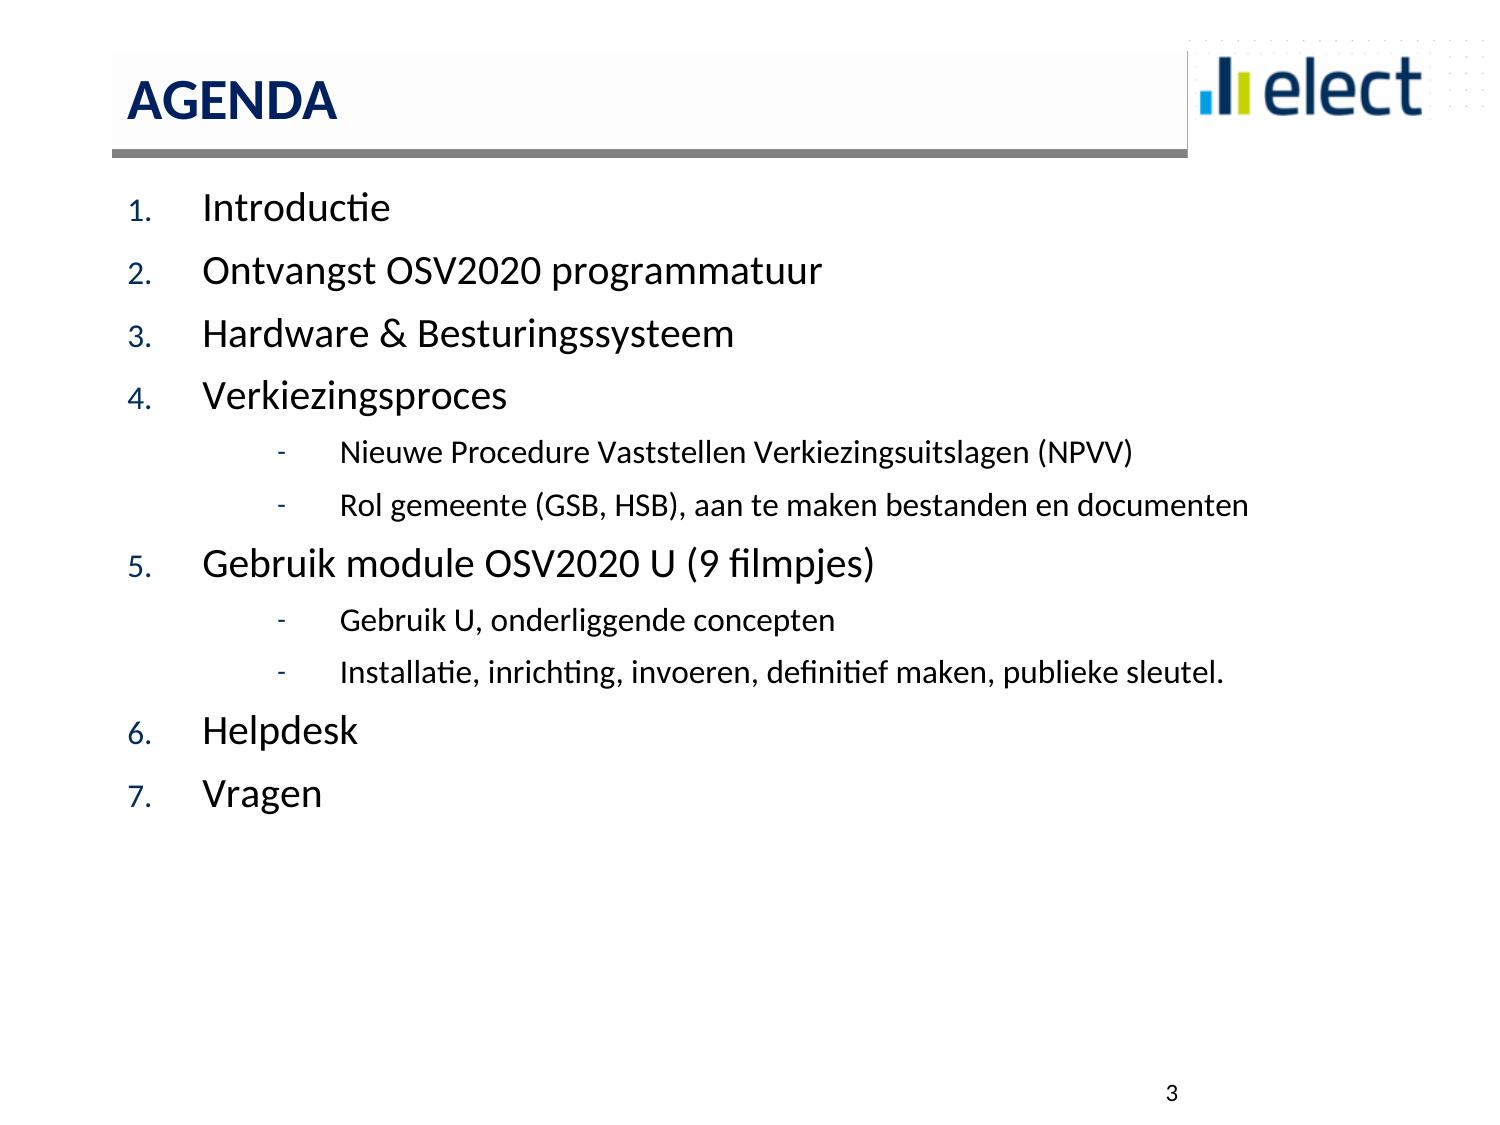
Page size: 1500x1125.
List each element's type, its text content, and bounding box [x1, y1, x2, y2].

text_box AGENDA [112, 42, 1188, 150]
title Agenda: [1188, 54, 1307, 118]
text_box [1150, 1068, 1464, 1125]
list Introductie Ontvangst OSV2020 programmatuur Hardware & Besturingssysteem Verkiezingsproces Nieuwe Procedure Vaststellen Verkiezingsuitslagen (NPVV) Rol gemeente (GSB, HSB), aan te maken bestanden en documenten Gebruik module OSV2020 U (9 filmpjes) Gebruik U, onderliggende concepten Installatie, inrichting, invoeren, definitief maken, publieke sleutel. Helpdesk Vragen [112, 172, 1450, 973]
